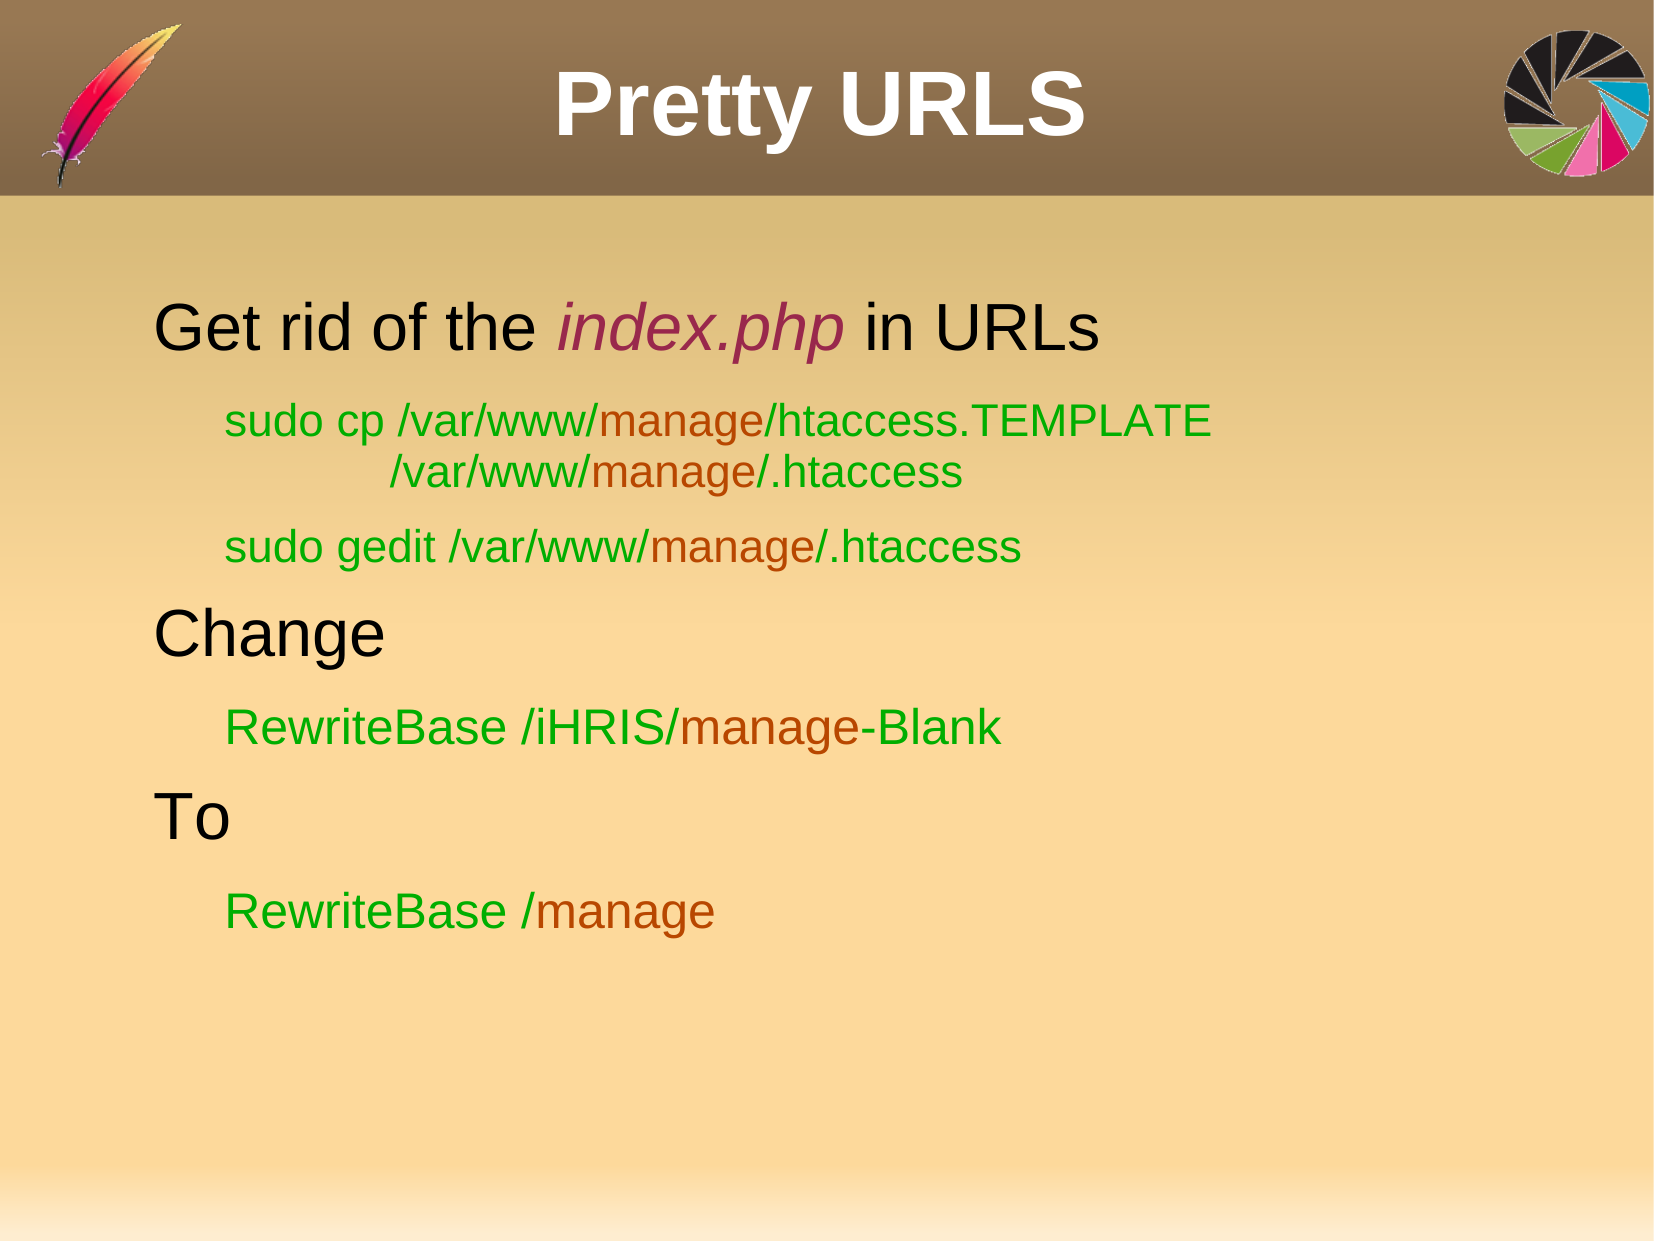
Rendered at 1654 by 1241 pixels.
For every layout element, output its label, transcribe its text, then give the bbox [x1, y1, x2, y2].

list Get rid of the index.php in URLs sudo cp /var/www/manage/htaccess.TEMPLATE /var/www/manage/.htaccess sudo gedit /var/www/manage/.htaccess Change RewriteBase /iHRIS/manage-Blank To RewriteBase /manage [82, 290, 1571, 1094]
picture [0, 0, 1654, 1241]
title Pretty URLS [76, 7, 1565, 200]
